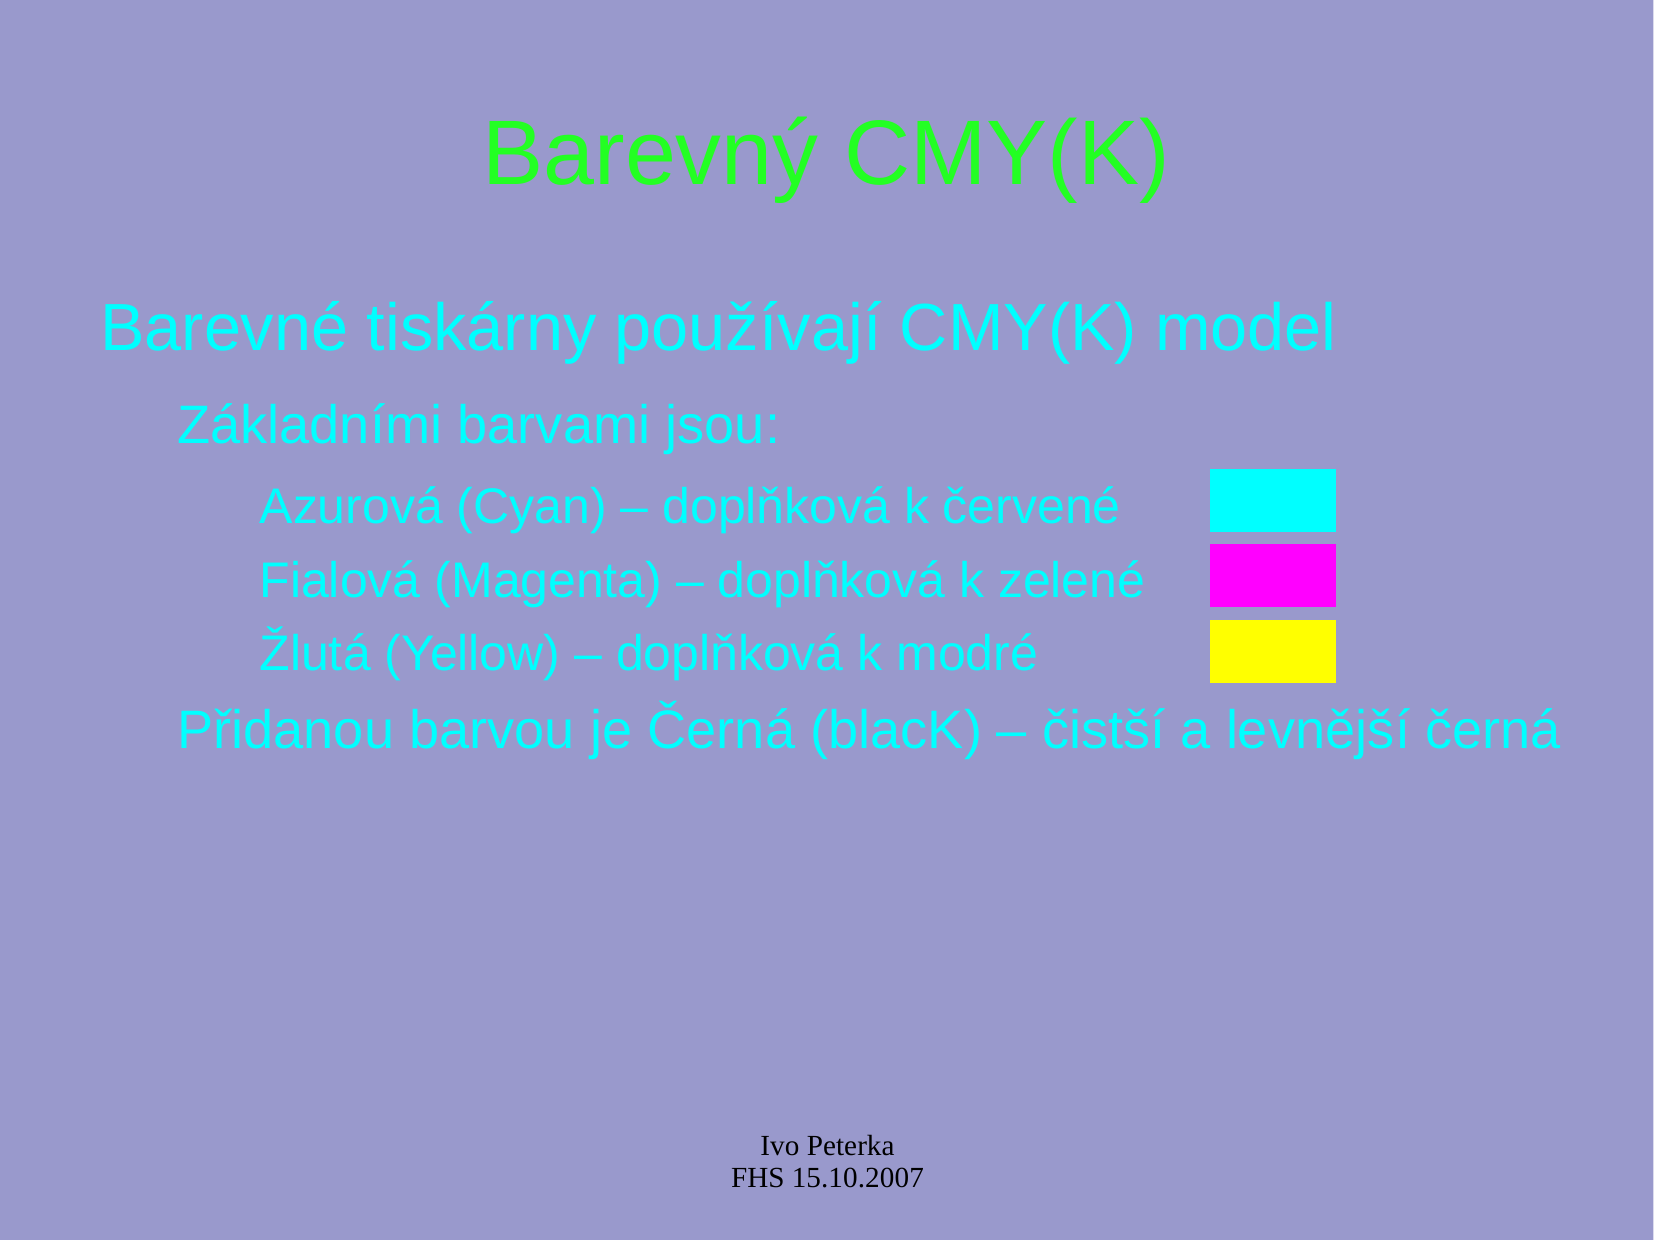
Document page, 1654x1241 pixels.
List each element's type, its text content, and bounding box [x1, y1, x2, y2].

list Barevné tiskárny používají CMY(K) model Základními barvami jsou: Azurová (Cyan) – doplňková k červené Fialová (Magenta) – doplňková k zelené Žlutá (Yellow) – doplňková k modré Přidanou barvou je Černá (blacK) – čistší a levnější černá [82, 290, 1571, 1094]
picture [1210, 620, 1336, 683]
title Barevný CMY(K) [82, 56, 1571, 250]
picture [1210, 469, 1336, 532]
picture [1210, 544, 1336, 607]
